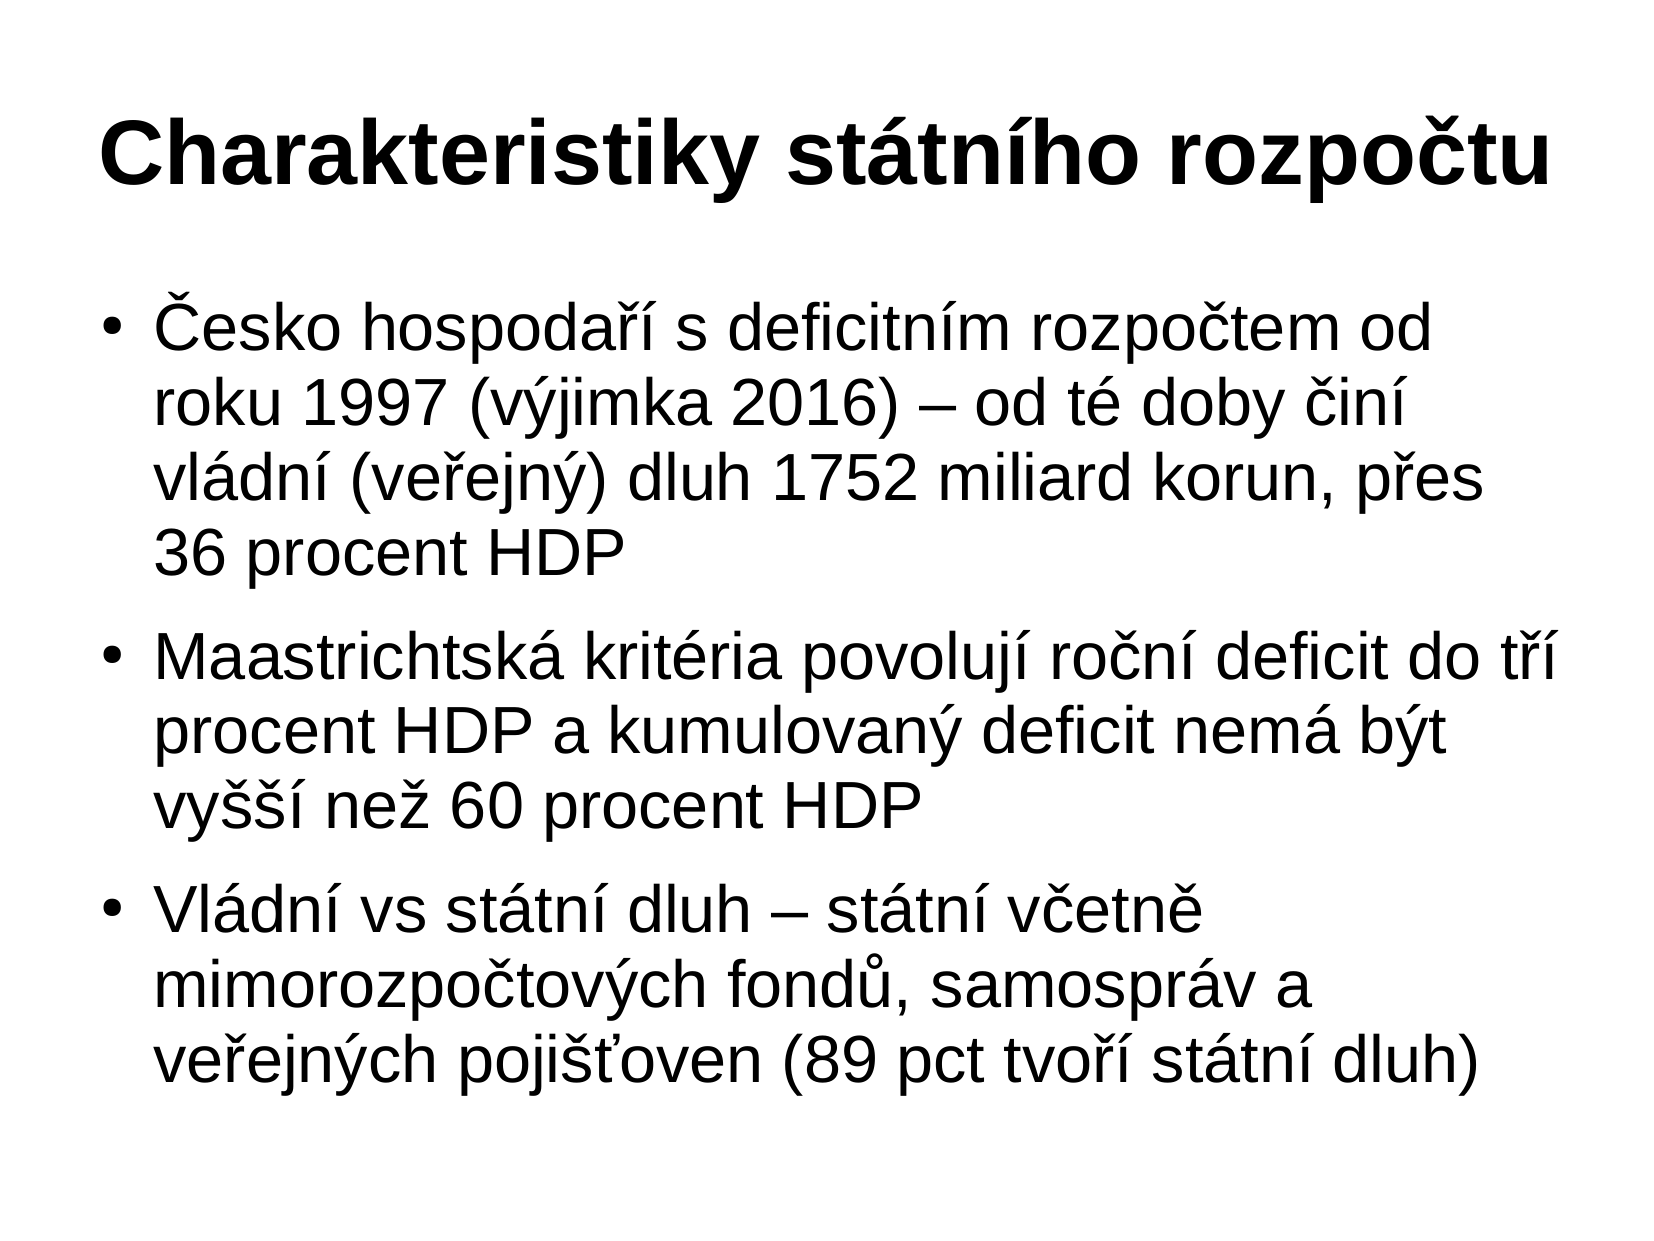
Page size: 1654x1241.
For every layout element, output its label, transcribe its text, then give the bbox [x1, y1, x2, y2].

title Charakteristiky státního rozpočtu [82, 49, 1571, 257]
list Česko hospodaří s deficitním rozpočtem od roku 1997 (výjimka 2016) – od té doby činí vládní (veřejný) dluh 1752 miliard korun, přes 36 procent HDP Maastrichtská kritéria povolují roční deficit do tří procent HDP a kumulovaný deficit nemá být vyšší než 60 procent HDP Vládní vs státní dluh – státní včetně mimorozpočtových fondů, samospráv a veřejných pojišťoven (89 pct tvoří státní dluh) [82, 290, 1571, 1109]
